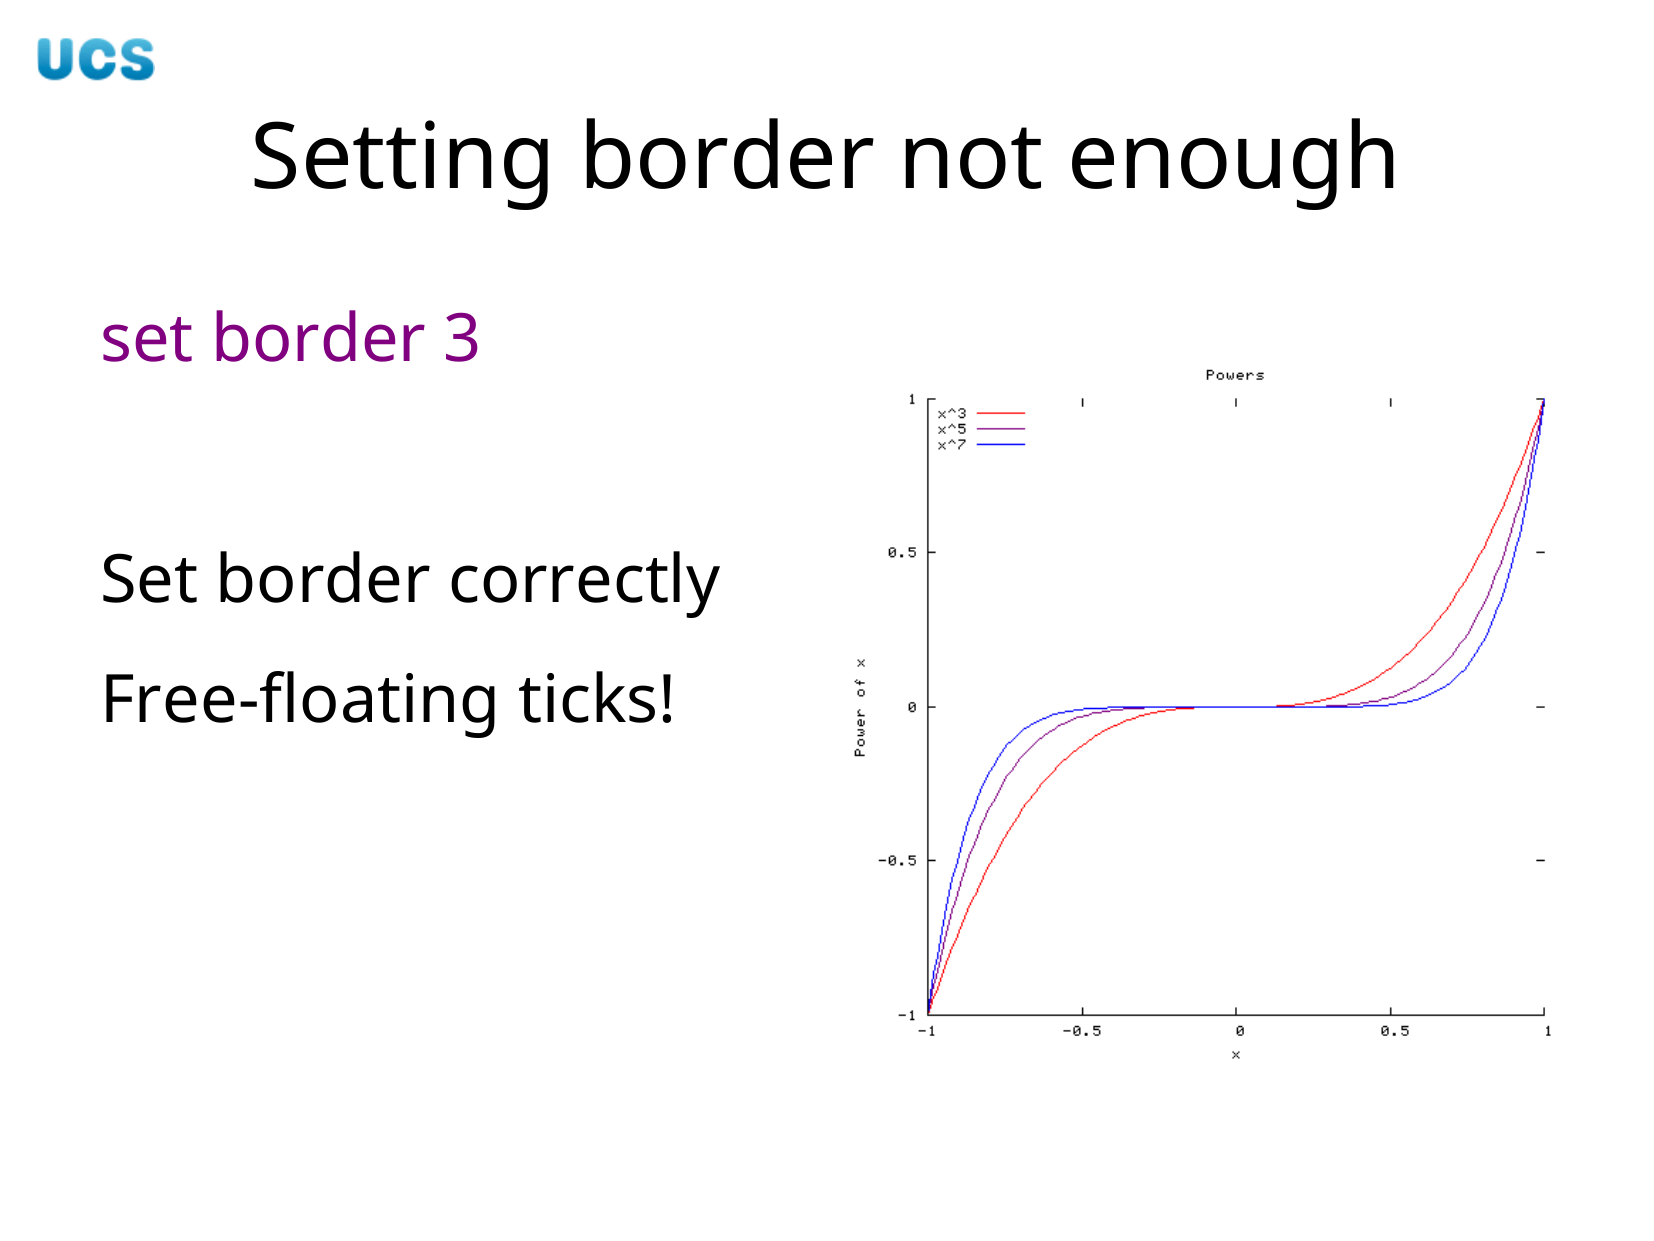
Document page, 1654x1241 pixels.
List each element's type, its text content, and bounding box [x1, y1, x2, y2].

picture [37, 37, 155, 82]
title Setting border not enough [82, 49, 1571, 257]
picture [845, 336, 1572, 1063]
list set border 3 Set border correctly Free-floating ticks! [82, 290, 809, 1109]
